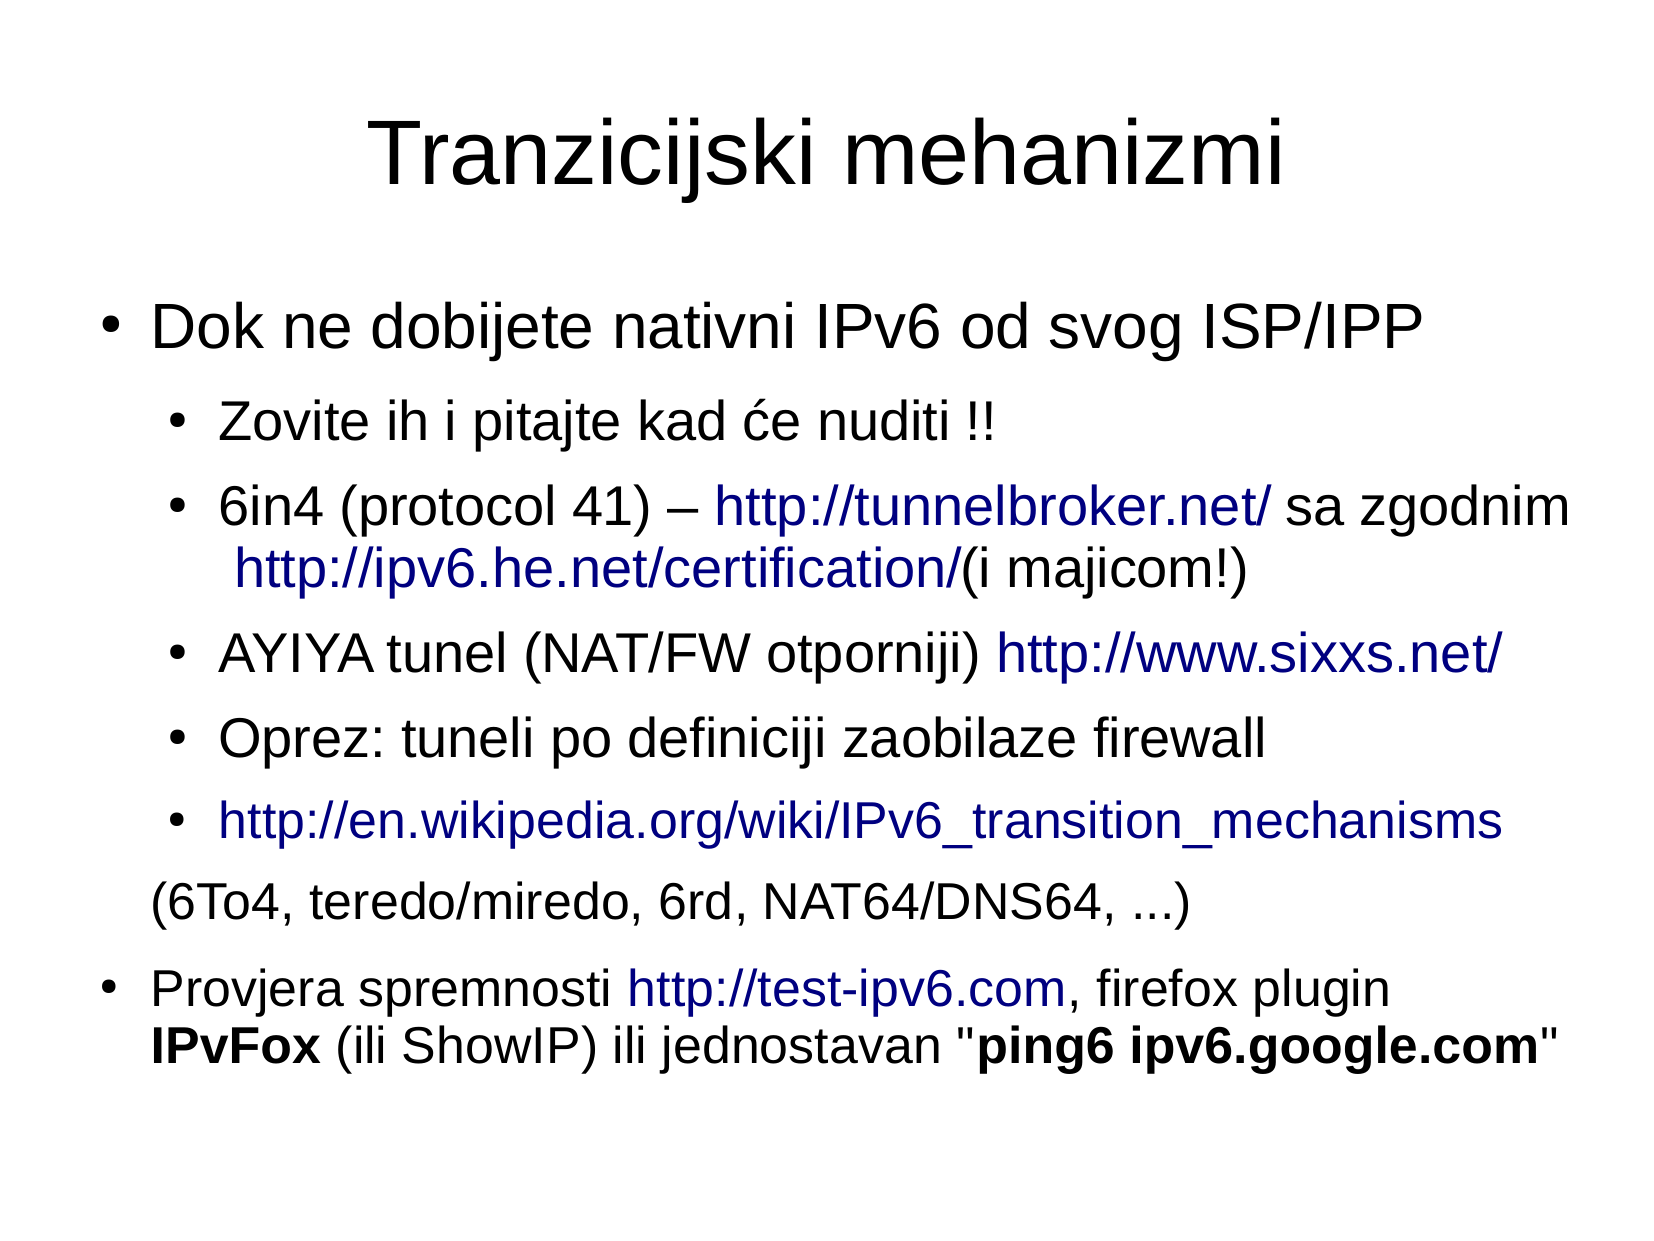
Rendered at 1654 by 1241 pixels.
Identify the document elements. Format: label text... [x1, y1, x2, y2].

title Tranzicijski mehanizmi [82, 49, 1571, 257]
list Dok ne dobijete nativni IPv6 od svog ISP/IPP Zovite ih i pitajte kad će nuditi !! 6in4 (protocol 41) – http://tunnelbroker.net/ sa zgodnim http://ipv6.he.net/certification/(i majicom!) AYIYA tunel (NAT/FW otporniji) http://www.sixxs.net/ Oprez: tuneli po definiciji zaobilaze firewall http://en.wikipedia.org/wiki/IPv6_transition_mechanisms (6To4, teredo/miredo, 6rd, NAT64/DNS64, ...) Provjera spremnosti http://test-ipv6.com, firefox plugin IPvFox (ili ShowIP) ili jednostavan "ping6 ipv6.google.com" [82, 290, 1571, 1109]
